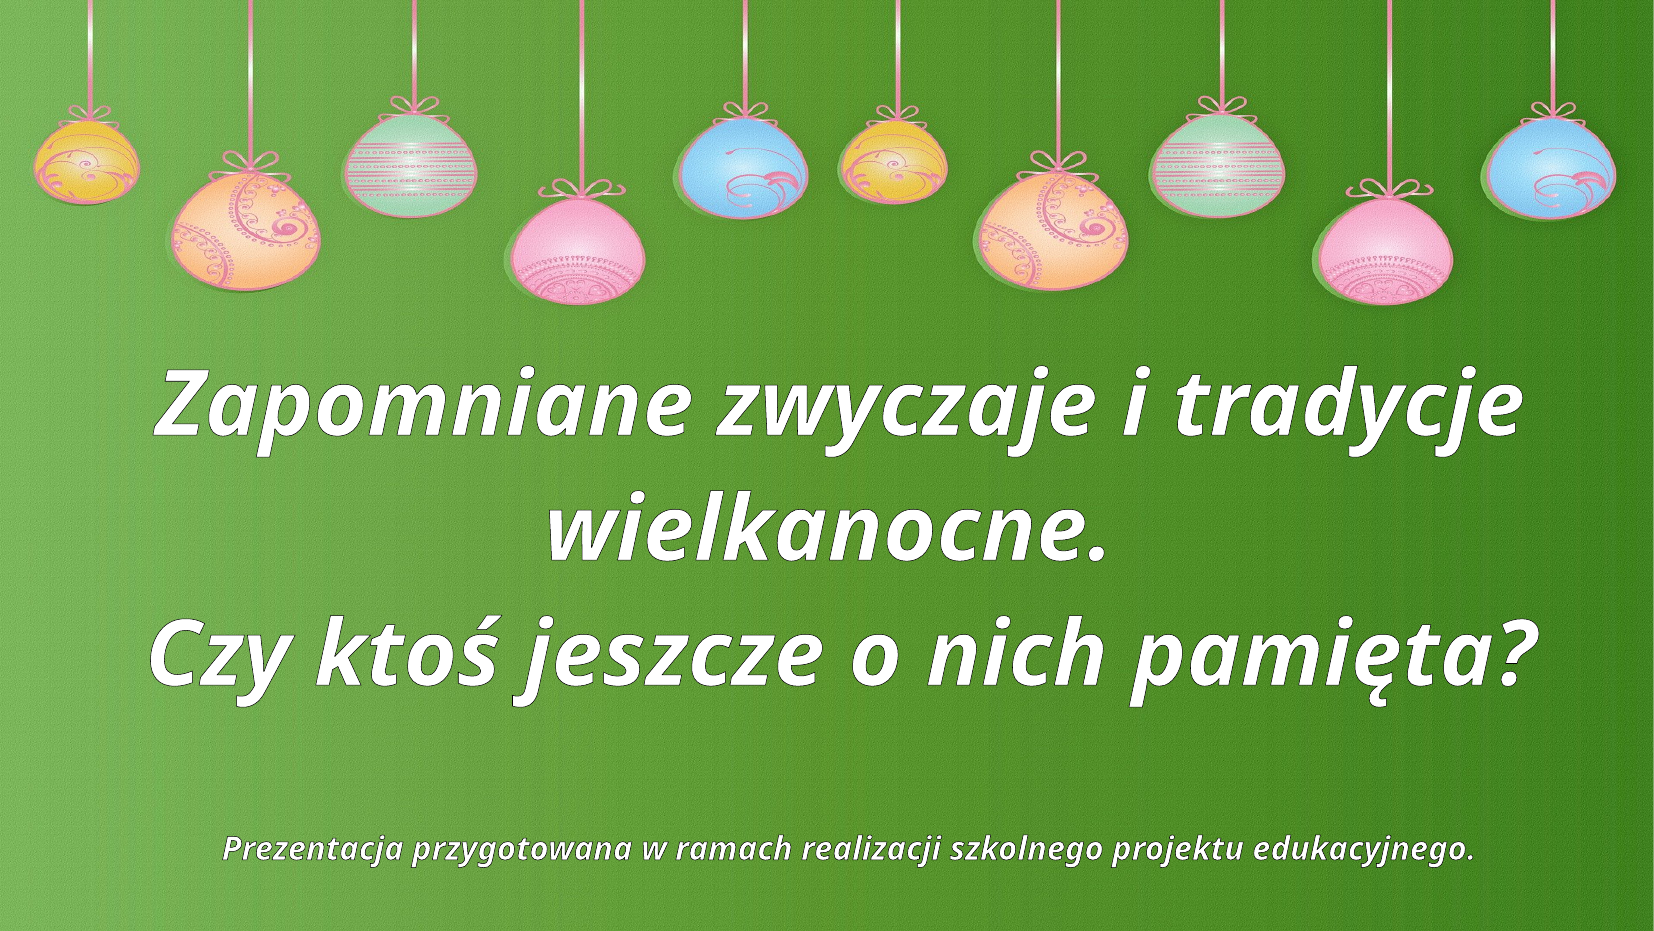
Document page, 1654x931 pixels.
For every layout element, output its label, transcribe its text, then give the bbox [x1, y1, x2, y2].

title Zapomniane zwyczaje i tradycje wielkanocne. Czy ktoś jeszcze o nich pamięta? [59, 268, 1623, 781]
list Prezentacja przygotowana w ramach realizacji szkolnego projektu edukacyjnego. [85, 824, 1574, 897]
picture [0, 0, 1654, 931]
